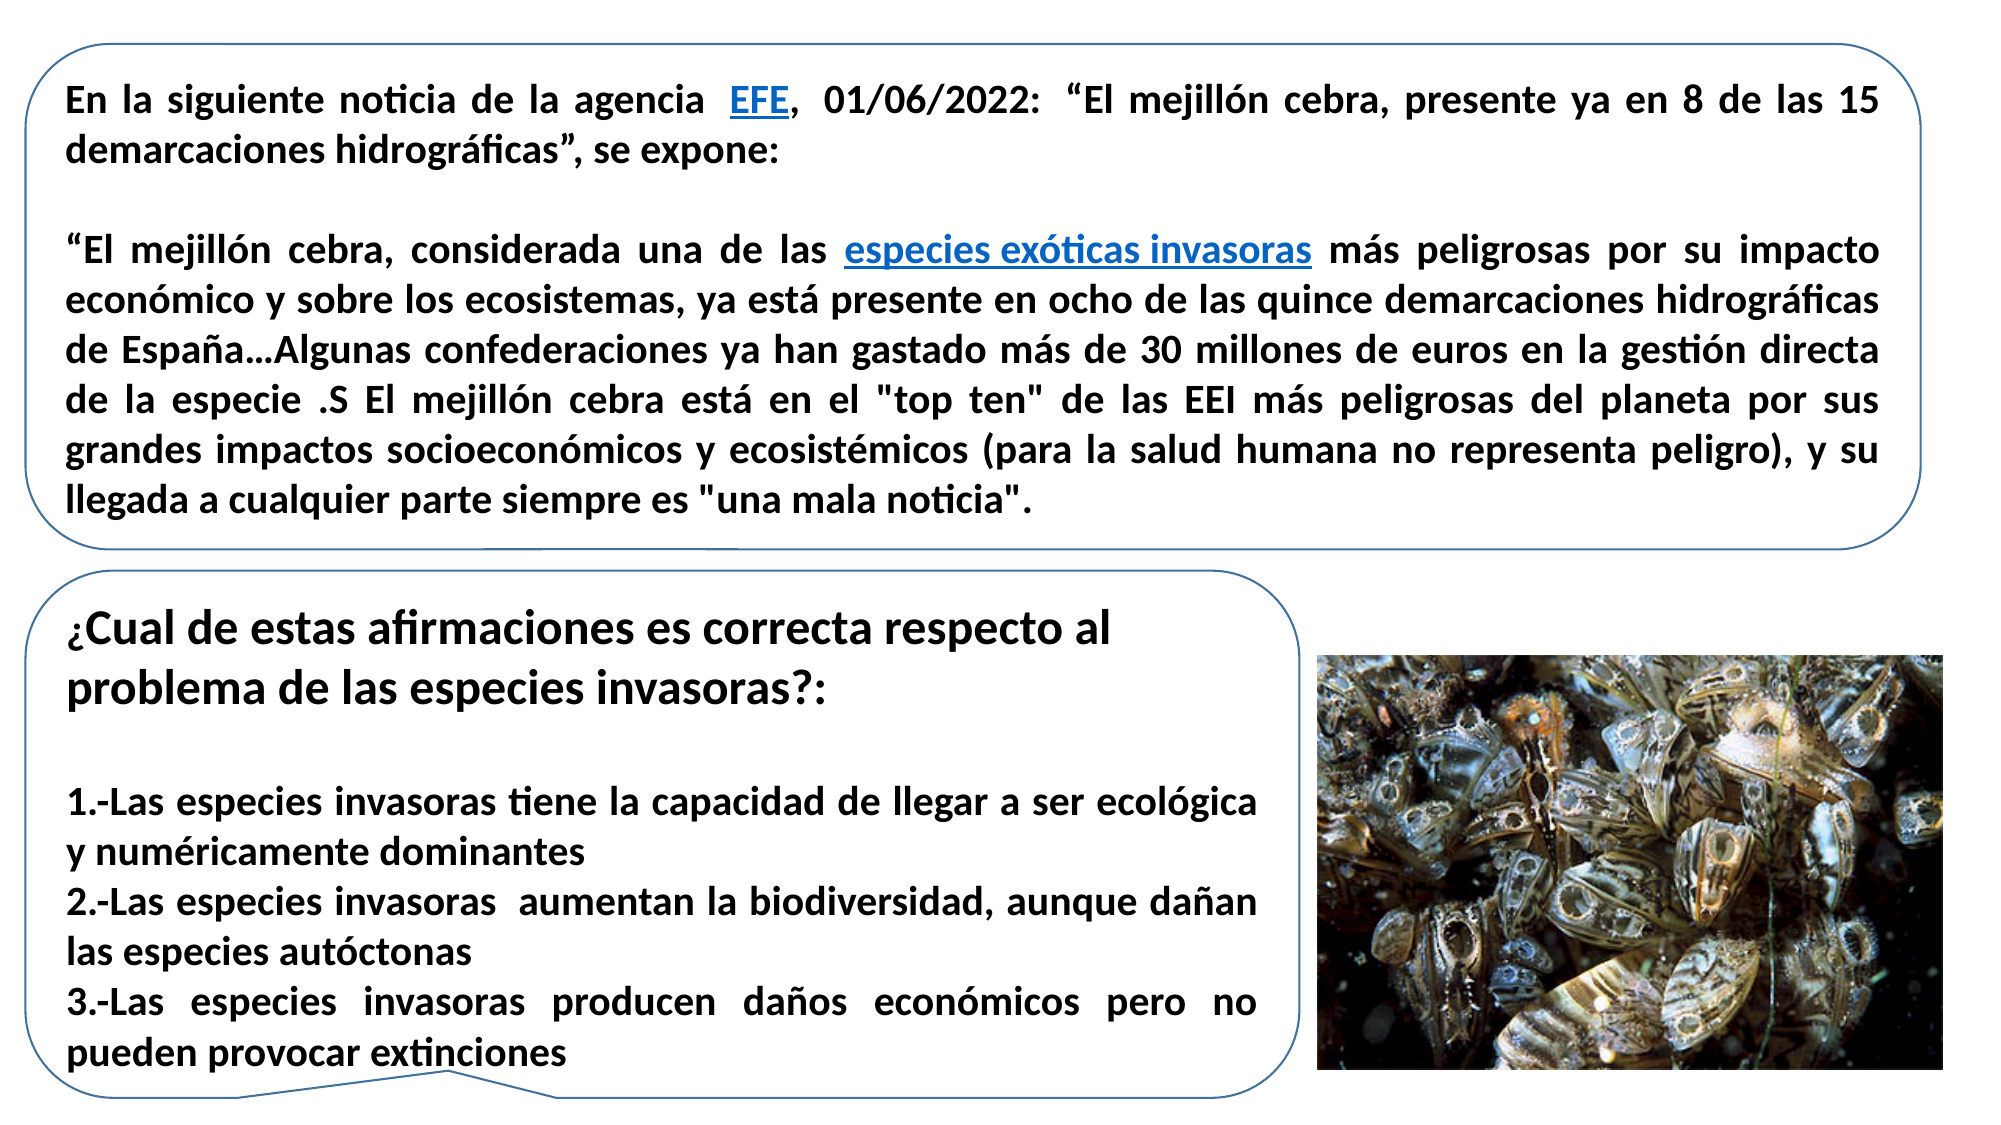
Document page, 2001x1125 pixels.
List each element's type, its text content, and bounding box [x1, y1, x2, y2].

picture [1317, 655, 1943, 1070]
text_box ¿Cual de estas afirmaciones es correcta respecto al problema de las especies invasoras?: 1.-Las especies invasoras tiene la capacidad de llegar a ser ecológica y numéricamente dominantes 2.-Las especies invasoras aumentan la biodiversidad, aunque dañan las especies autóctonas 3.-Las especies invasoras producen daños económicos pero no pueden provocar extinciones [25, 570, 1300, 1098]
text_box En la siguiente noticia de la agencia EFE, 01/06/2022: “El mejillón cebra, presente ya en 8 de las 15 demarcaciones hidrográficas”, se expone: “El mejillón cebra, considerada una de las especies exóticas invasoras más peligrosas por su impacto económico y sobre los ecosistemas, ya está presente en ocho de las quince demarcaciones hidrográficas de España…Algunas confederaciones ya han gastado más de 30 millones de euros en la gestión directa de la especie .S El mejillón cebra está en el "top ten" de las EEI más peligrosas del planeta por sus grandes impactos socioeconómicos y ecosistémicos (para la salud humana no representa peligro), y su llegada a cualquier parte siempre es "una mala noticia". [25, 43, 1921, 550]
